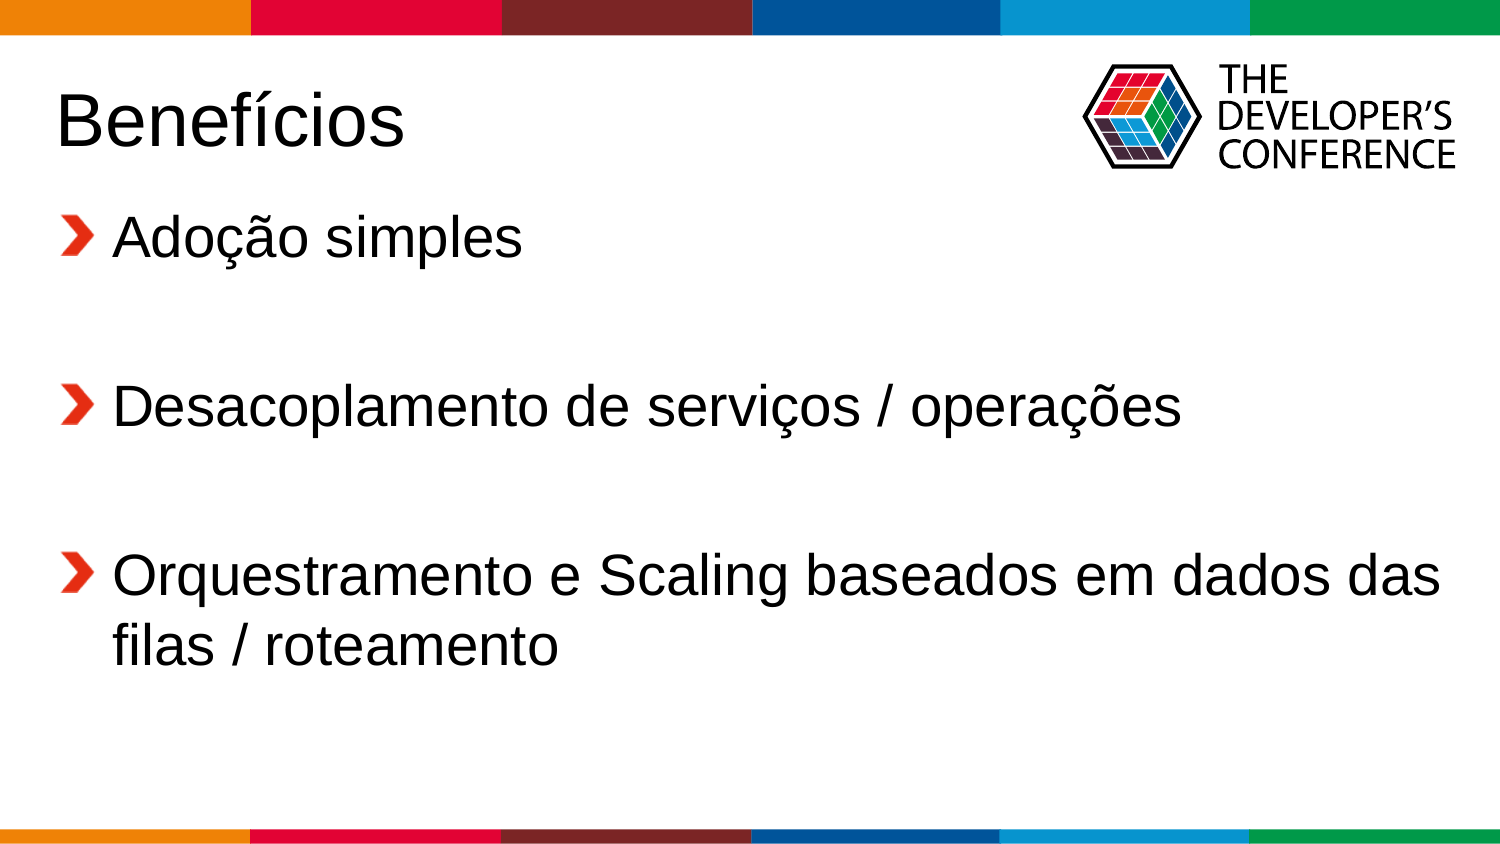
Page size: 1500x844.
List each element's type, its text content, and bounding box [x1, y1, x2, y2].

list Adoção simples Desacoplamento de serviços / operações Orquestramento e Scaling baseados em dados das filas / roteamento [41, 191, 1459, 750]
title Benefícios [41, 59, 975, 174]
